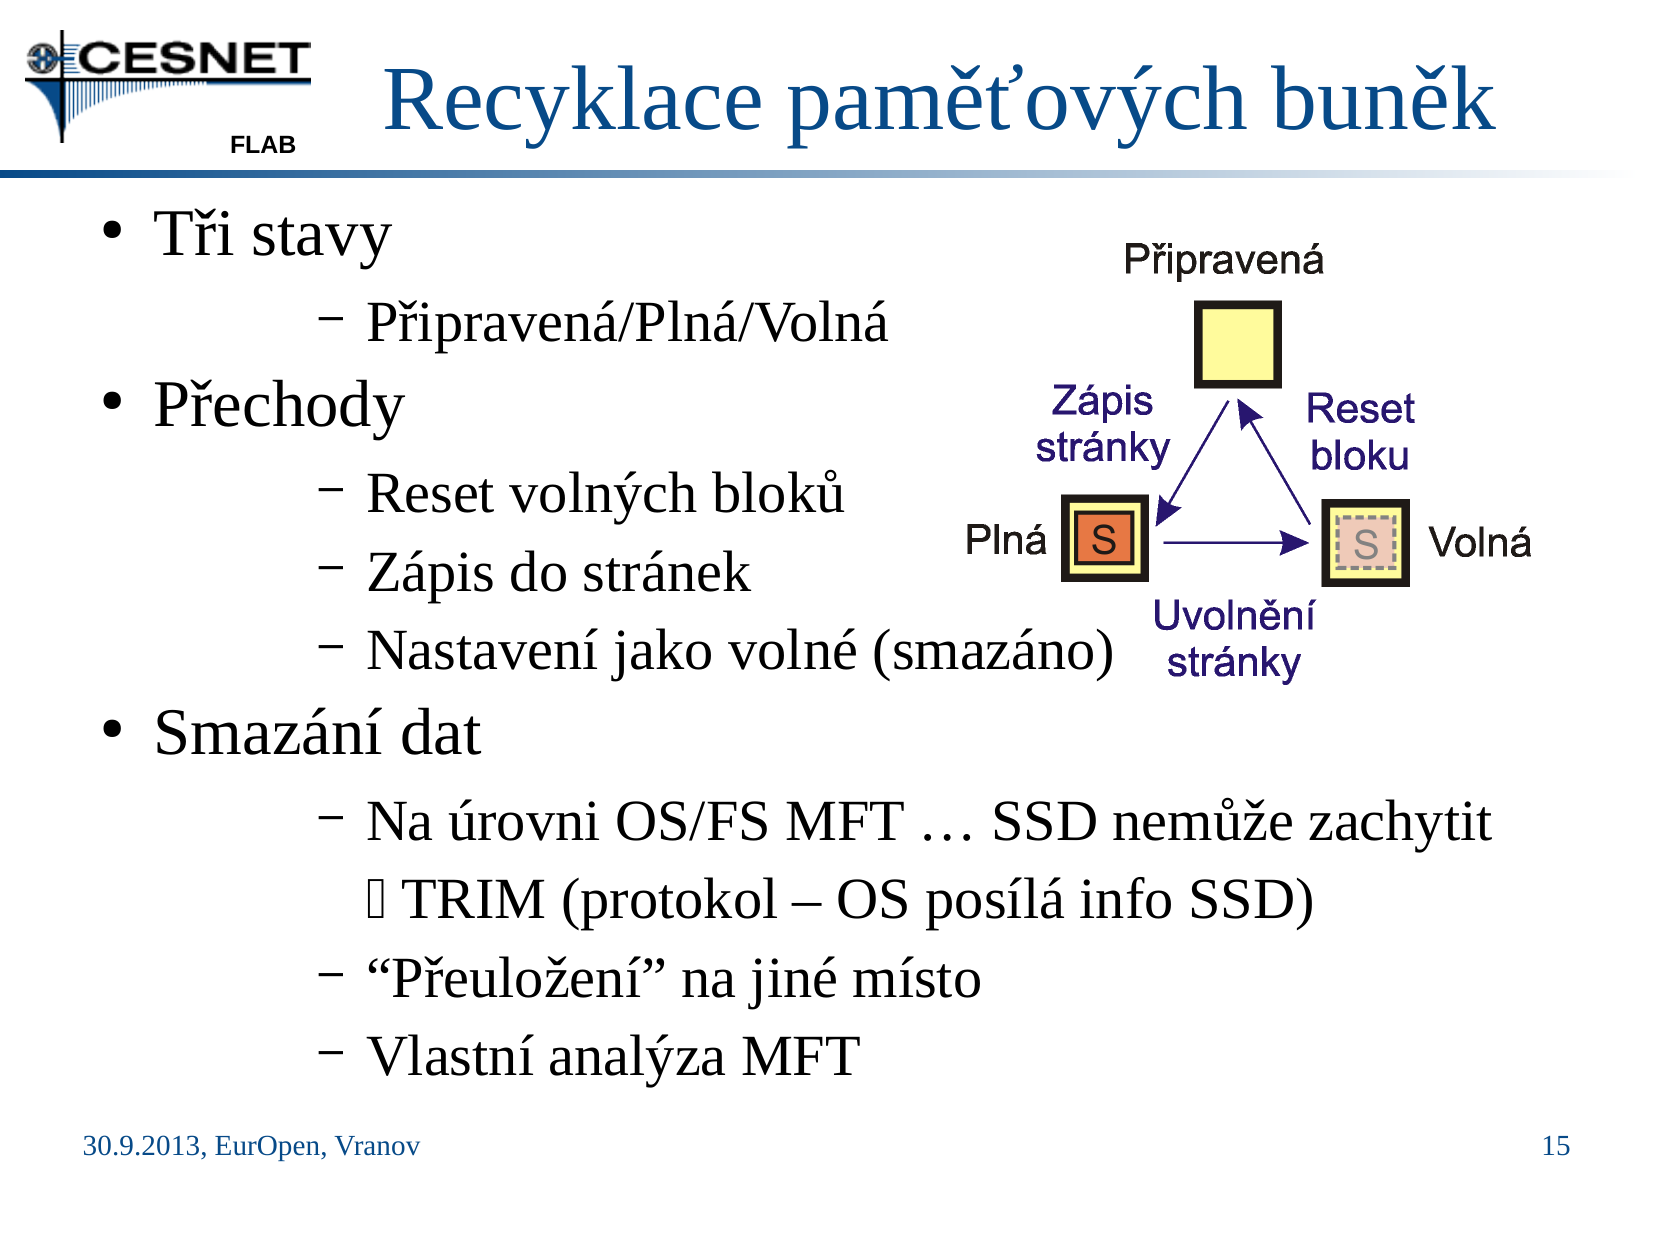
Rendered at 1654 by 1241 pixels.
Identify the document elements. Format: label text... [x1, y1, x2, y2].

title Recyklace paměťových buněk [79, 47, 1571, 150]
list Tři stavy Připravená/Plná/Volná Přechody Reset volných bloků Zápis do stránek Nastavení jako volné (smazáno) Smazání dat Na úrovni OS/FS MFT … SSD nemůže zachytit " TRIM (protokol – OS posílá info SSD) “Přeuložení” na jiné místo Vlastní analýza MFT [82, 205, 1571, 1100]
picture [25, 30, 311, 143]
